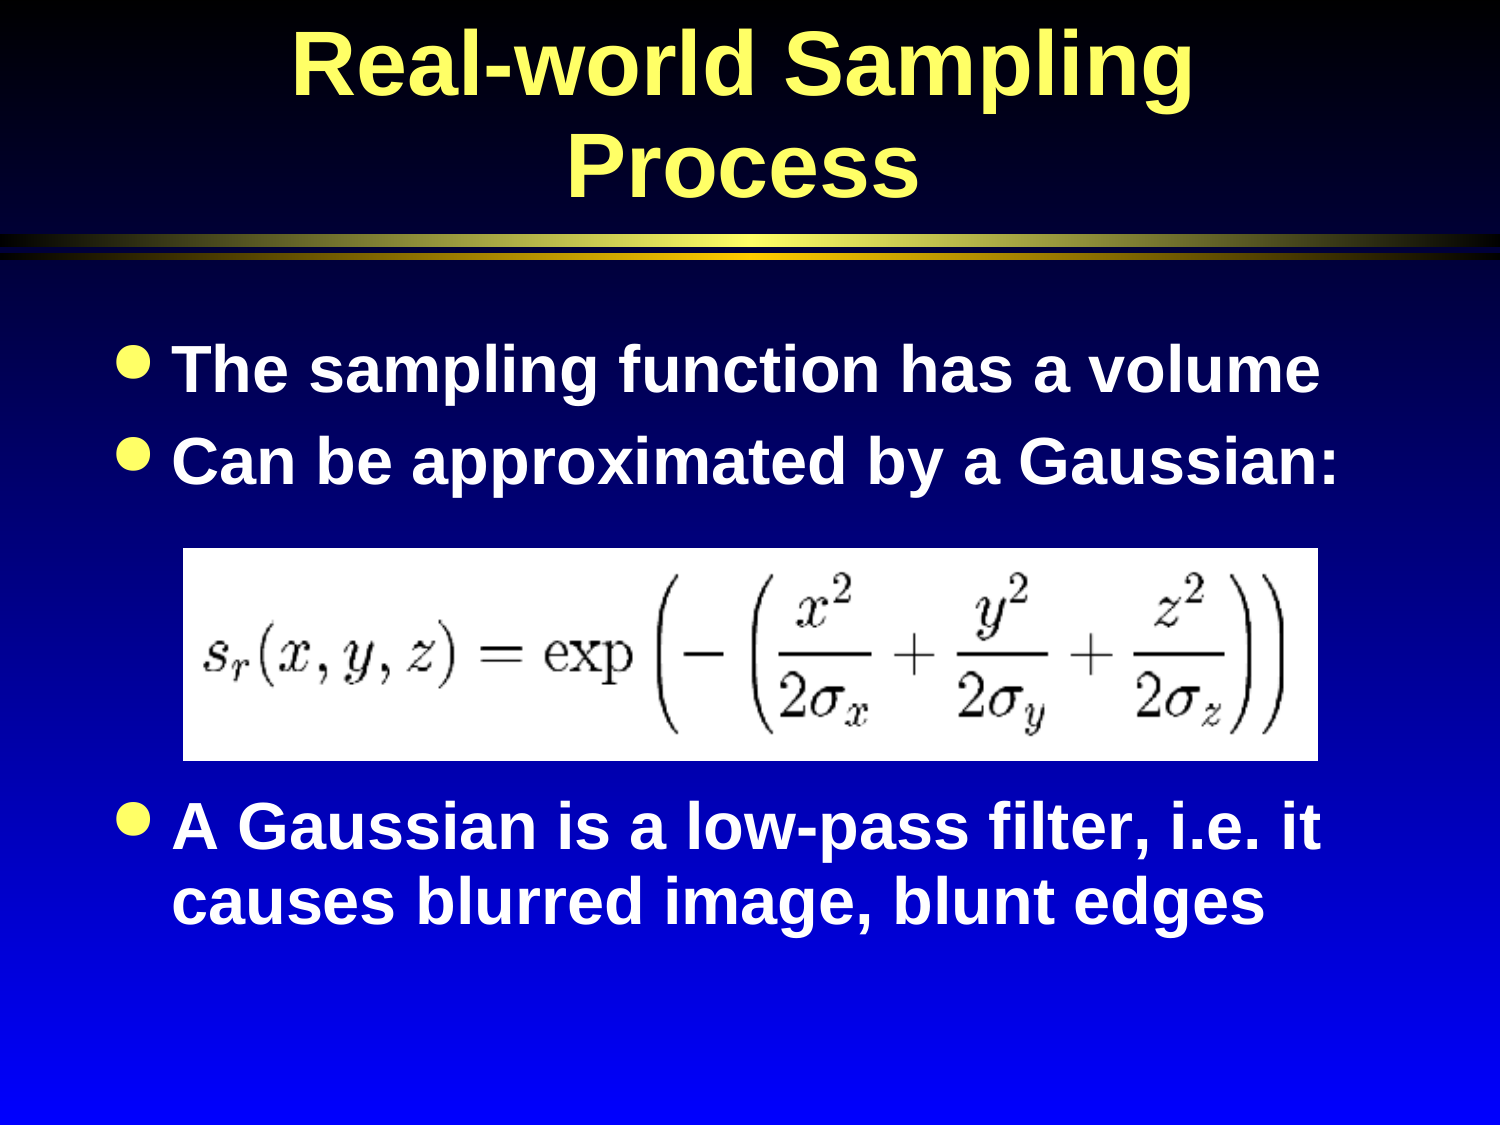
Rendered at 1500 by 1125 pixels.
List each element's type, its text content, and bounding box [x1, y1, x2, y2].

title Real-world Sampling Process [99, 4, 1388, 225]
list The sampling function has a volume Can be approximated by a Gaussian: A Gaussian is a low-pass filter, i.e. it causes blurred image, blunt edges [99, 324, 1432, 1001]
picture [183, 548, 1318, 761]
